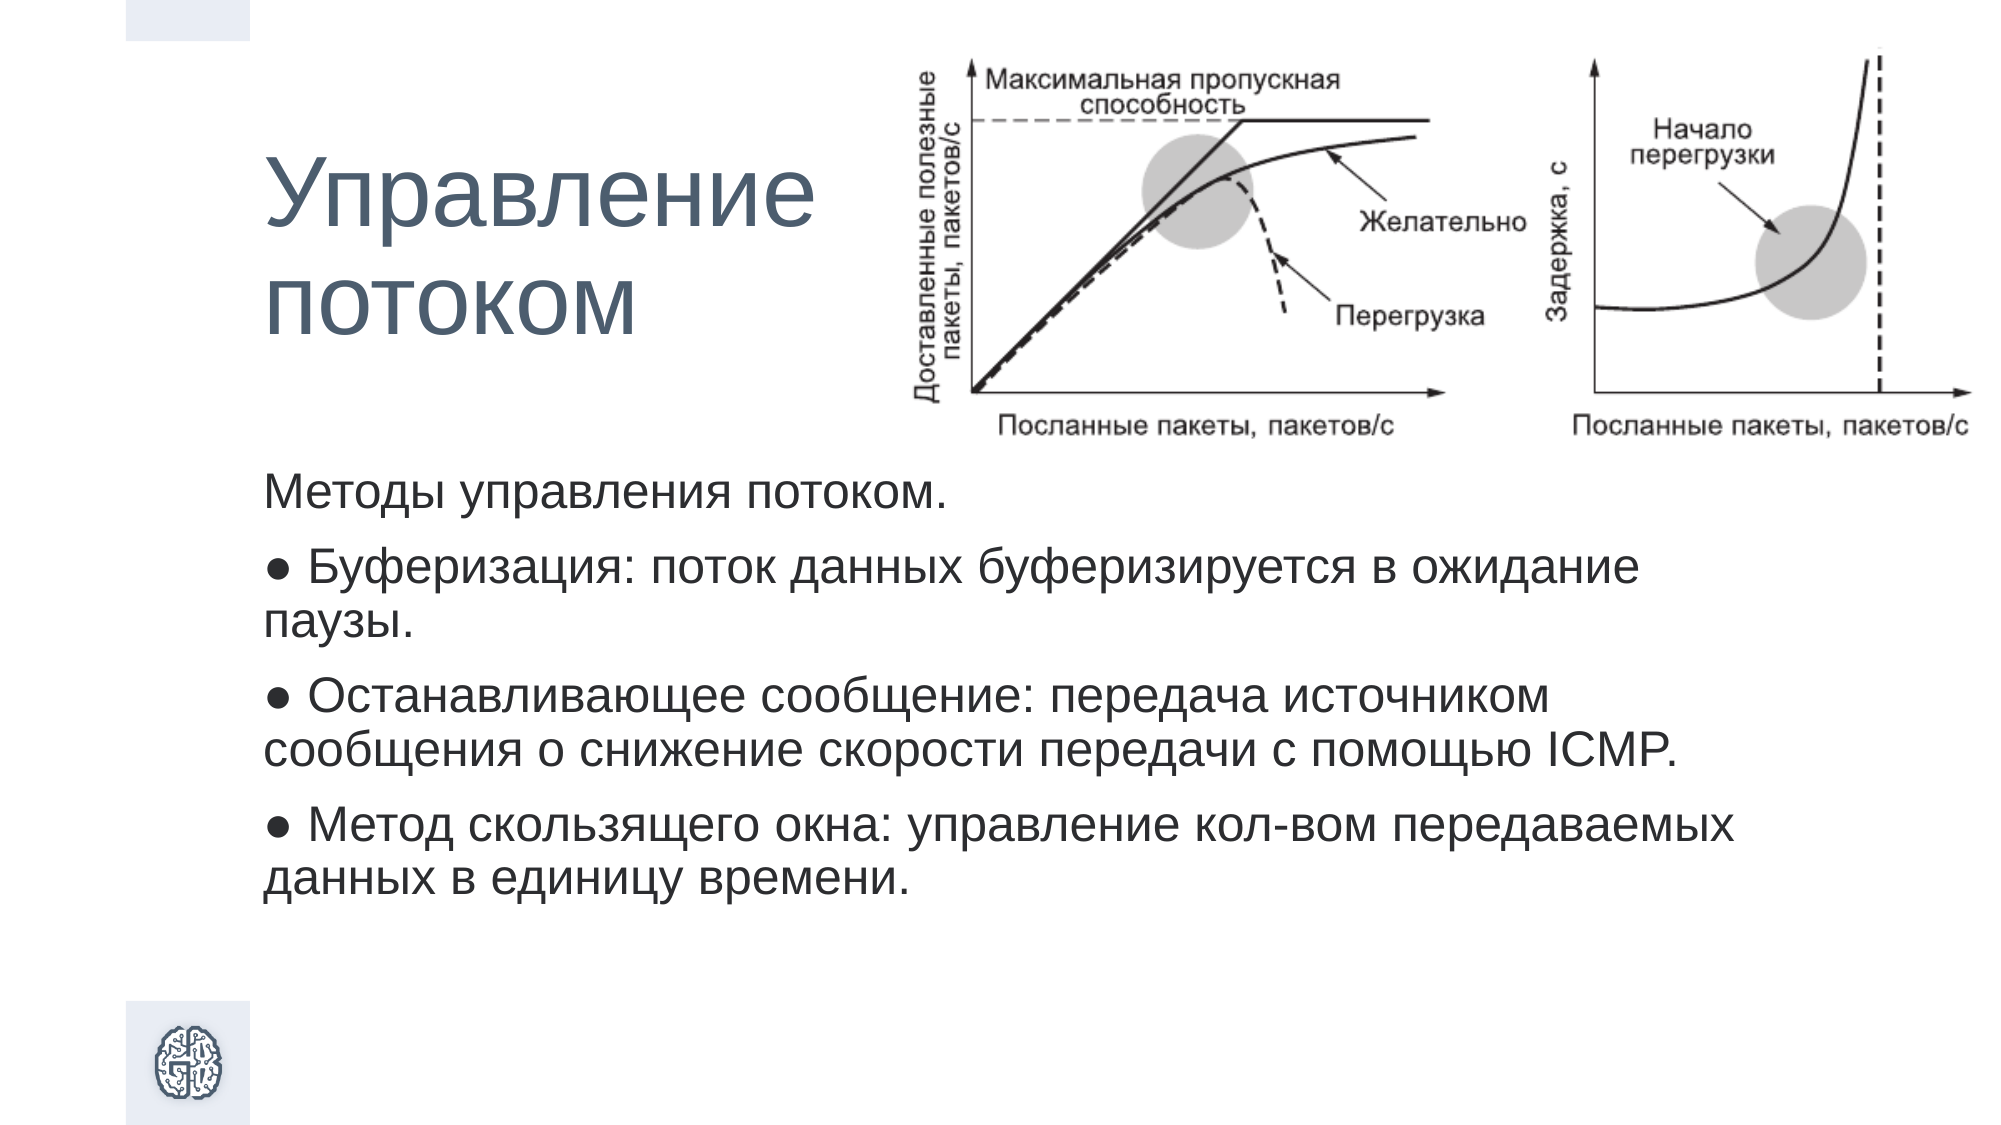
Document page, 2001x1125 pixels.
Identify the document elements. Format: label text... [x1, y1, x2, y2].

title Управление потоком [248, 124, 966, 372]
picture [144, 1016, 232, 1110]
list Методы управления потоком. ● Буферизация: поток данных буферизируется в ожидание паузы. ● Останавливающее сообщение: передача источником сообщения о снижение скорости передачи с помощью ICMP. ● Метод скользящего окна: управление кол-вом передаваемых данных в единицу времени. [248, 431, 1752, 941]
picture [781, 29, 2000, 459]
